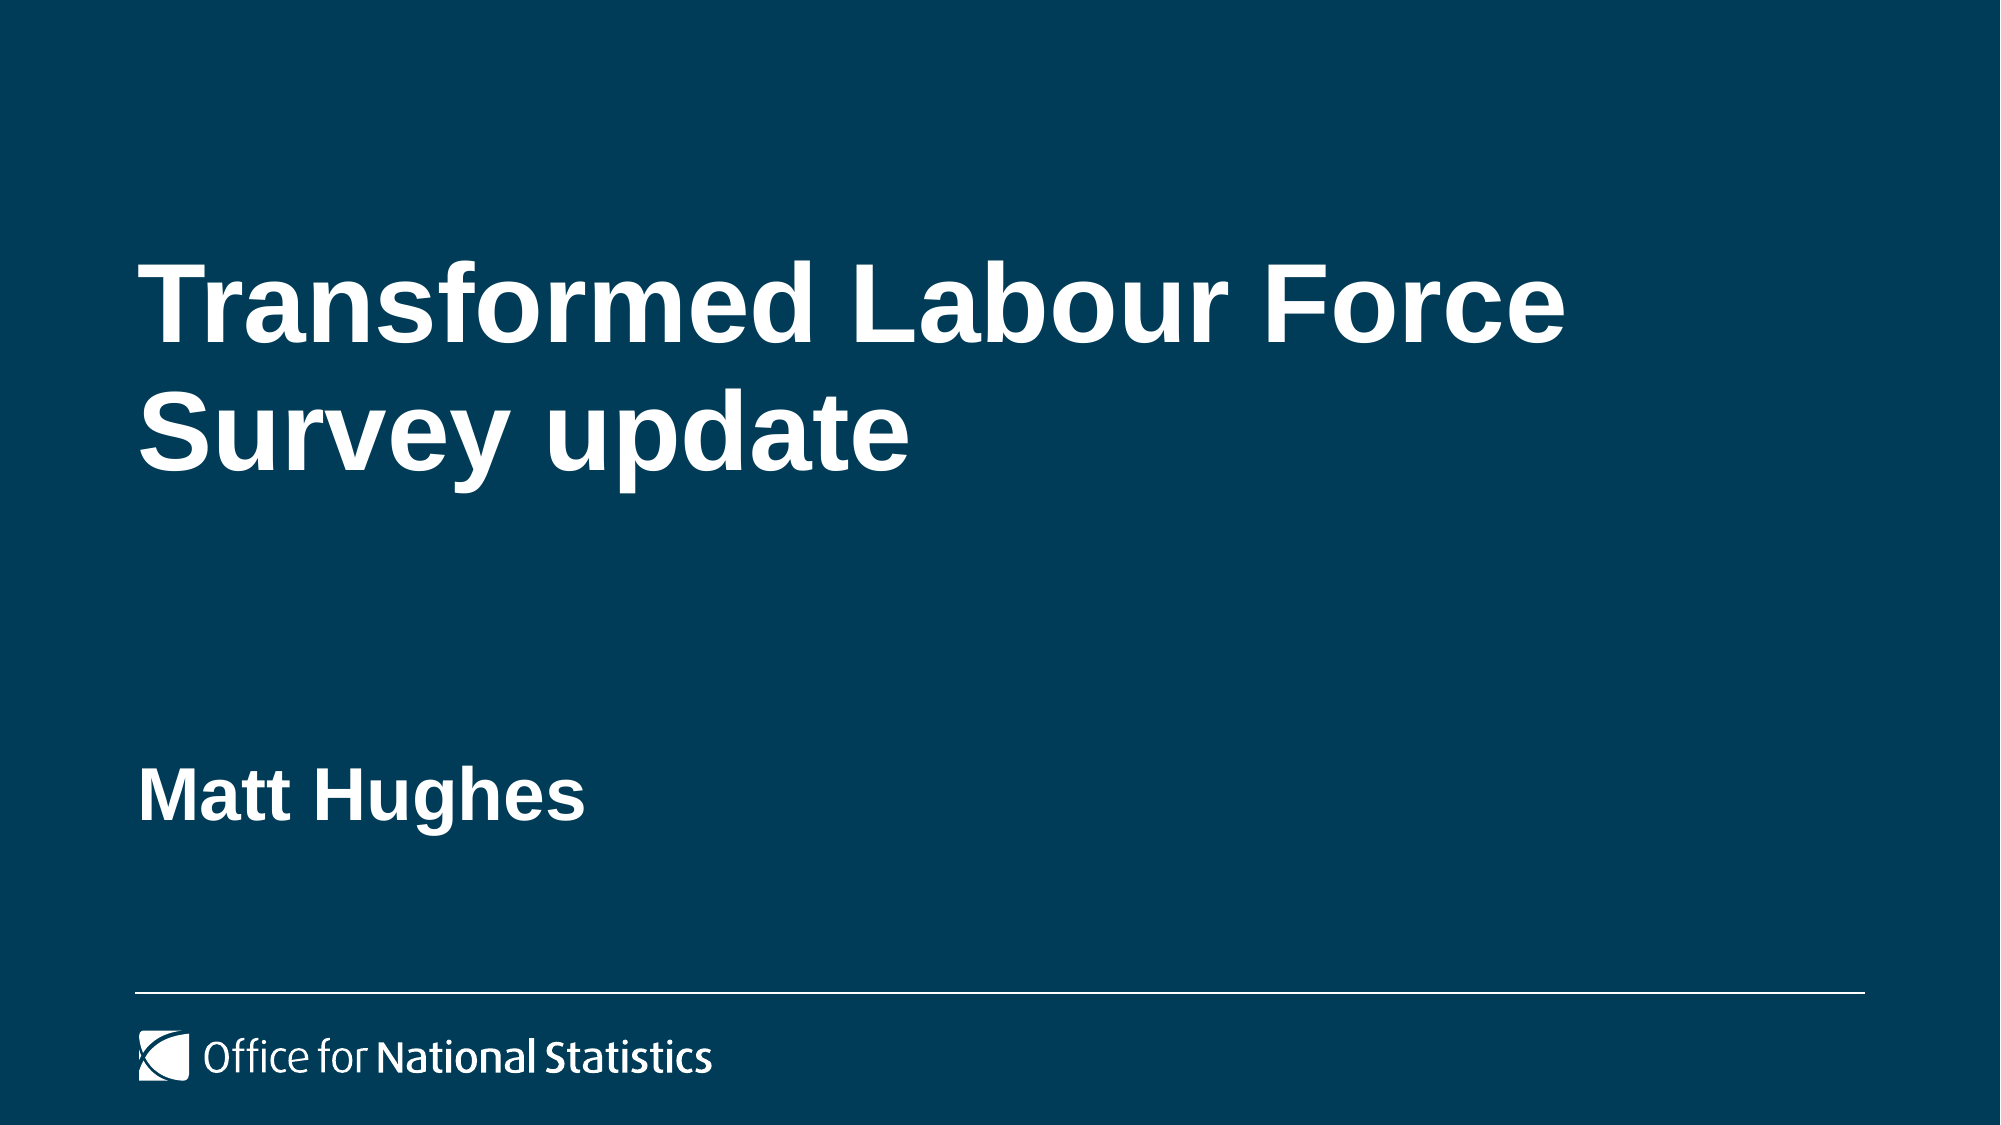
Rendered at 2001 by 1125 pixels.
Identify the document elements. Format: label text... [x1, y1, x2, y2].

title Transformed Labour Force Survey update Matt Hughes [137, 239, 1863, 844]
